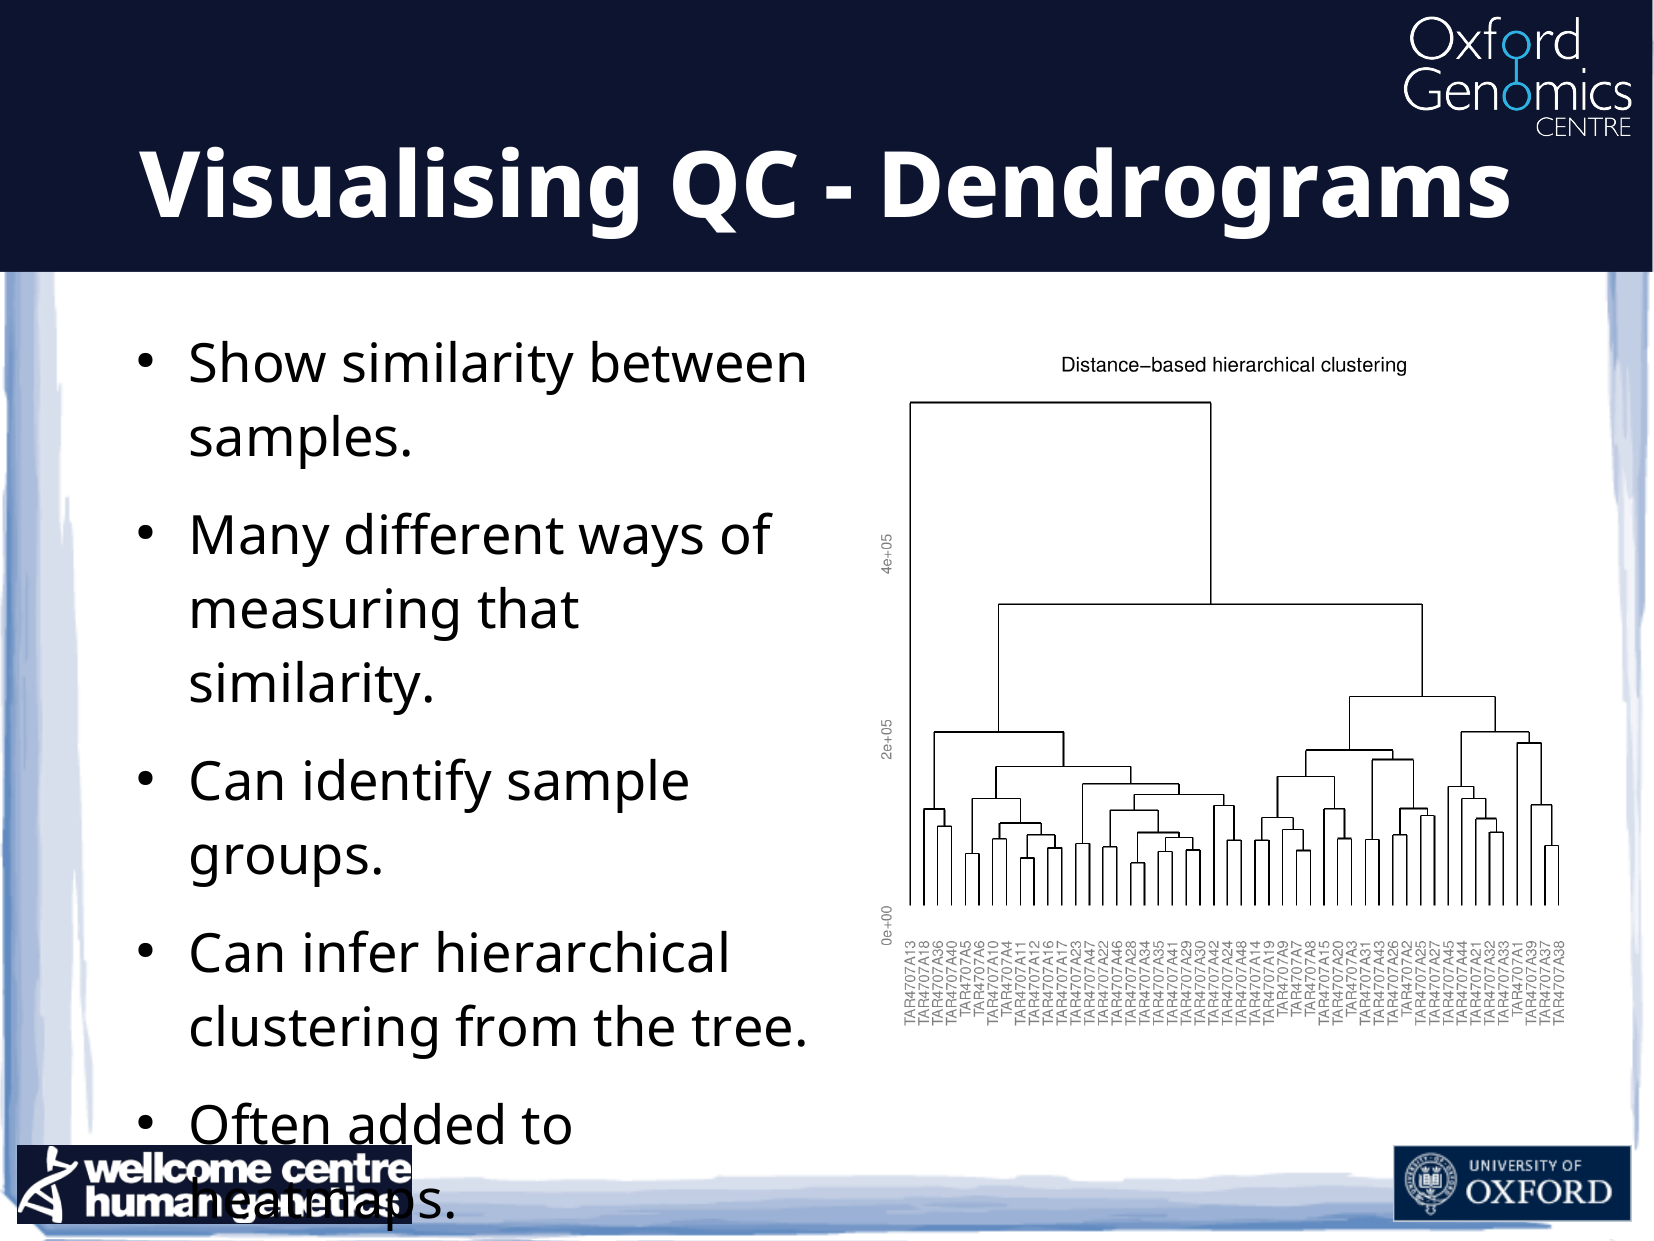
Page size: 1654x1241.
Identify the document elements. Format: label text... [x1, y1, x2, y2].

title Visualising QC - Dendrograms [82, 78, 1571, 287]
picture [0, 0, 1654, 1241]
list Show similarity between samples. Many different ways of measuring that similarity. Can identify sample groups. Can infer hierarchical clustering from the tree. Often added to heatmaps. [118, 324, 827, 1017]
